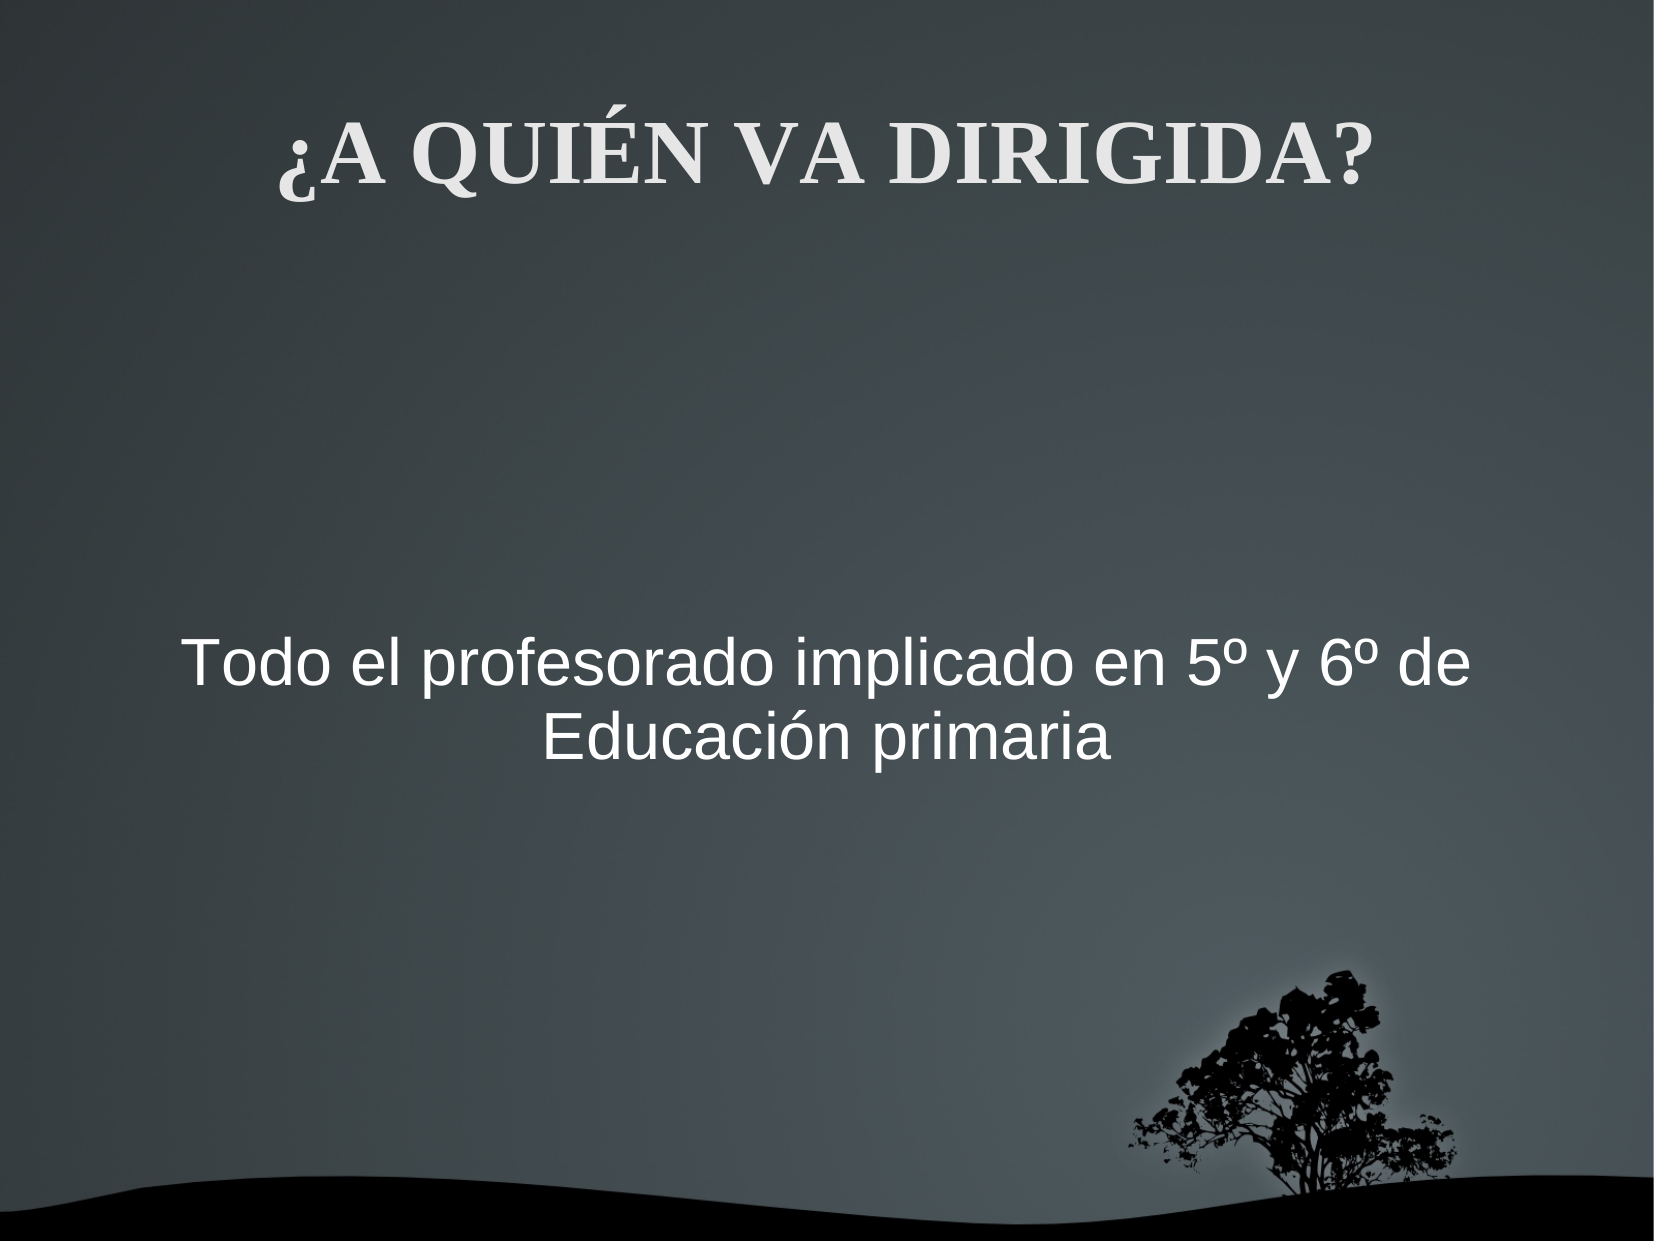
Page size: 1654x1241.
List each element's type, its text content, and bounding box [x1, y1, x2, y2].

title ¿A QUIÉN VA DIRIGIDA? [82, 56, 1571, 250]
subtitle Todo el profesorado implicado en 5º y 6º de Educación primaria [82, 297, 1571, 1102]
picture [0, 0, 1654, 1241]
